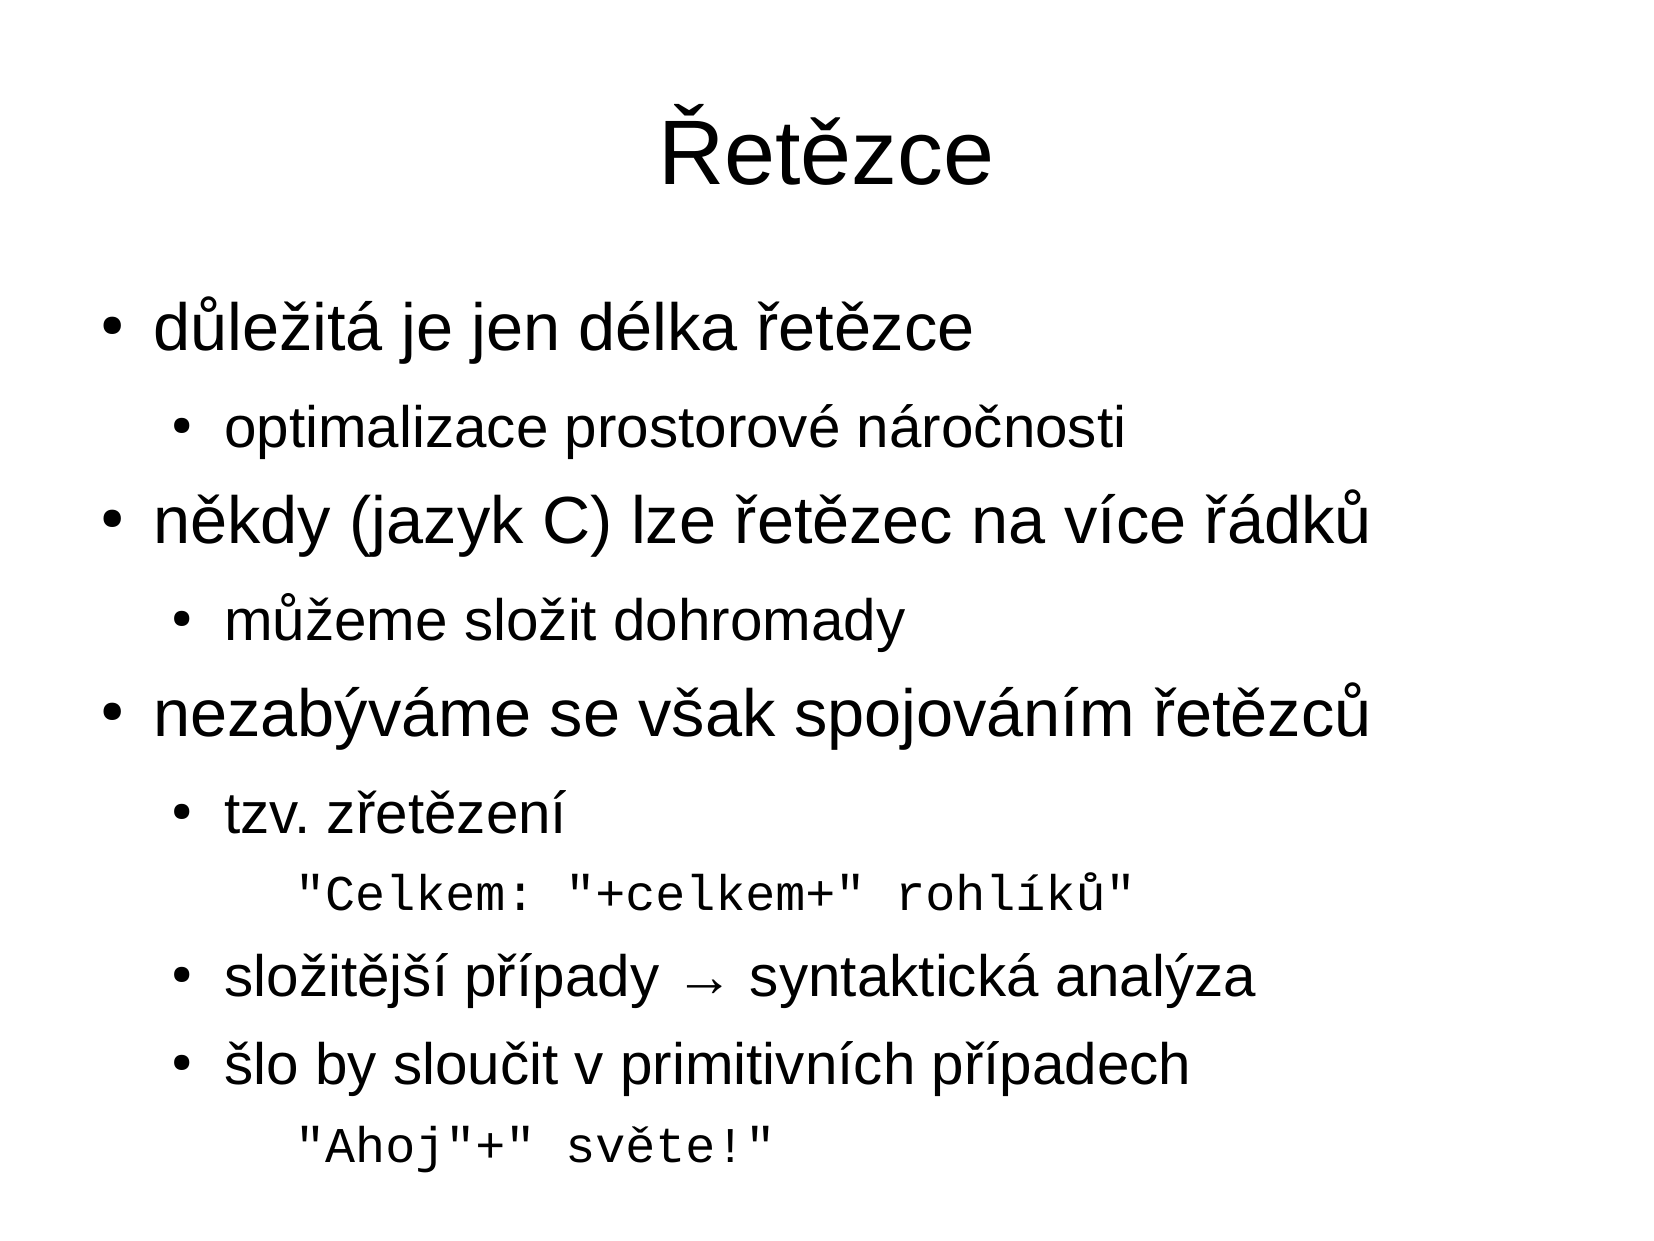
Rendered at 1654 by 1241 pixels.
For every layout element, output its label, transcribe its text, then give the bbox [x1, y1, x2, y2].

title Řetězce [82, 56, 1571, 250]
list důležitá je jen délka řetězce optimalizace prostorové náročnosti někdy (jazyk C) lze řetězec na více řádků můžeme složit dohromady nezabýváme se však spojováním řetězců tzv. zřetězení "Celkem: "+celkem+" rohlíků" složitější případy → syntaktická analýza šlo by sloučit v primitivních případech "Ahoj"+" světe!" [82, 290, 1571, 1178]
